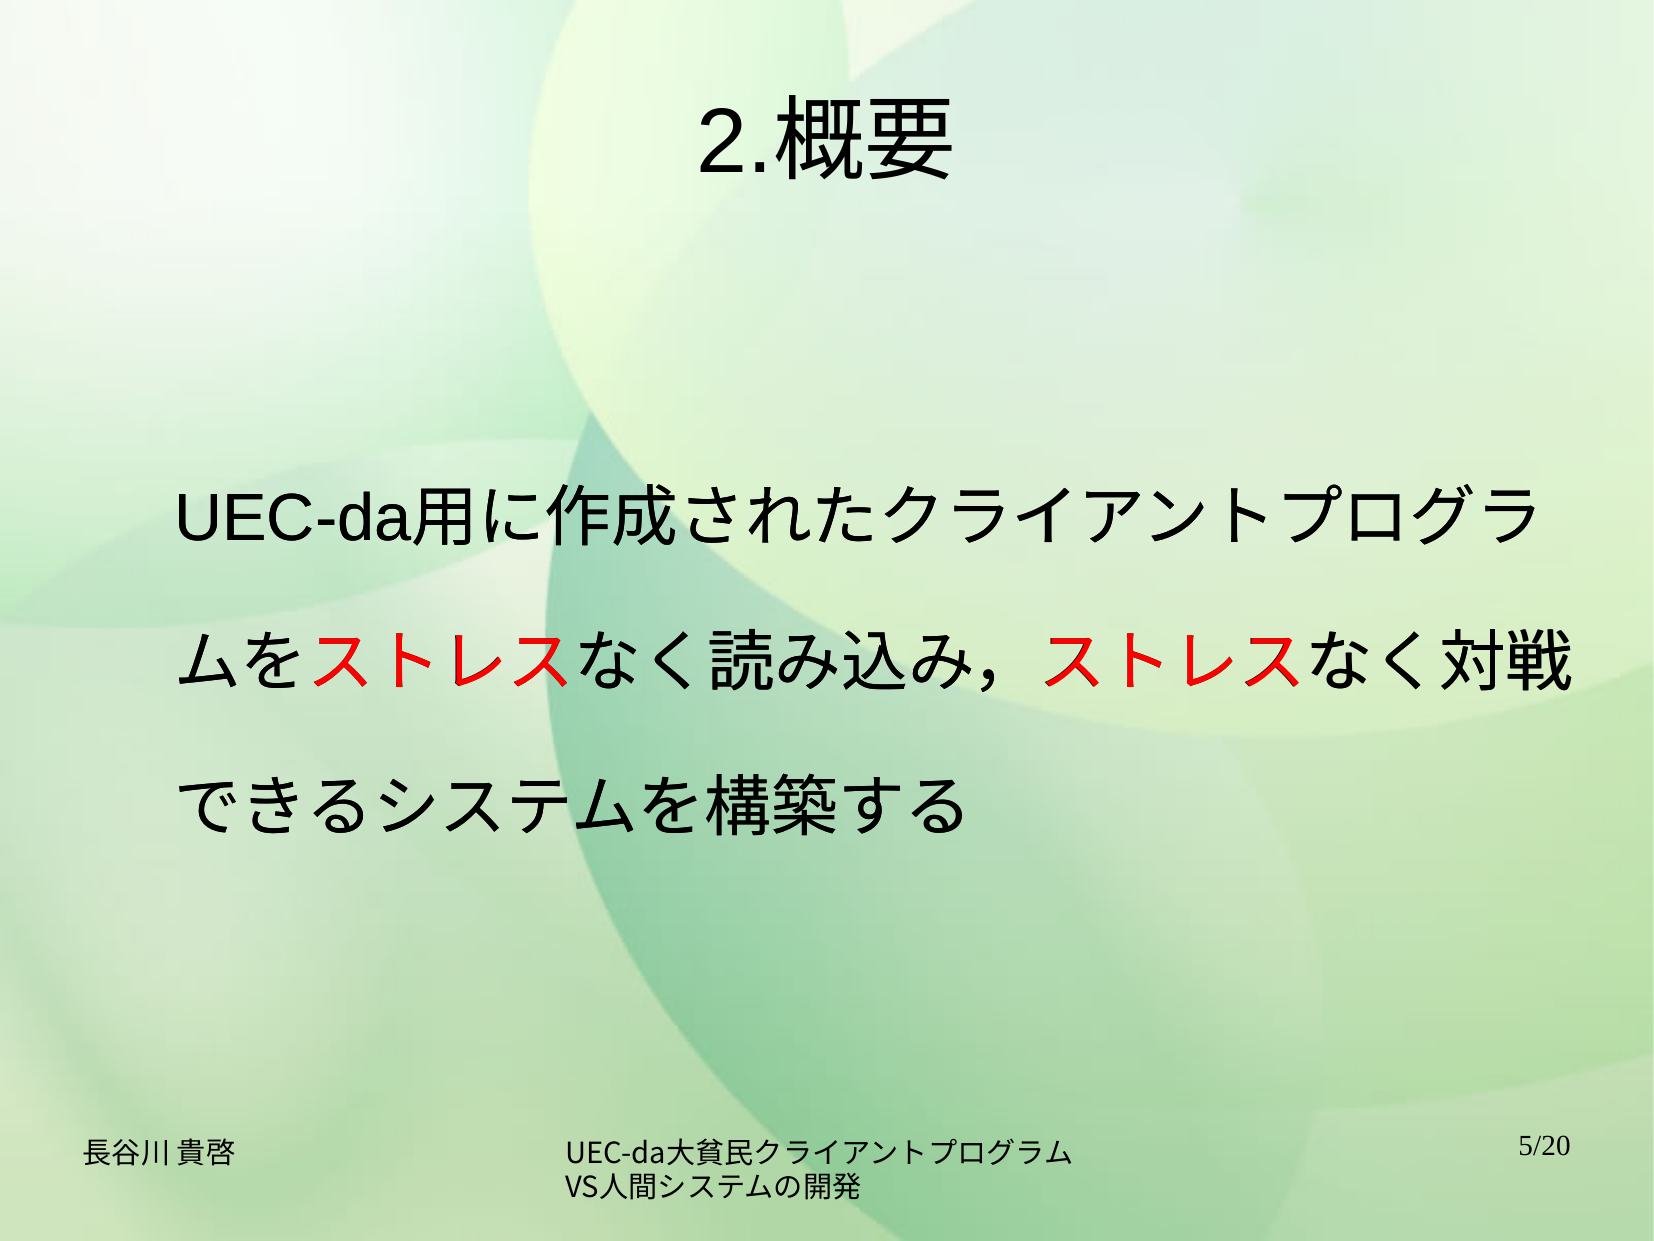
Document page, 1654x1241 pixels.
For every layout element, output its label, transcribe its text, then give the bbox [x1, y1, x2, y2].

list UEC-da用に作成されたクライアントプログラムをストレスなく読み込み，ストレスなく対戦できるシステムを構築する [103, 414, 1606, 851]
title 2.概要 [82, 29, 1571, 237]
picture [0, 0, 1654, 1241]
